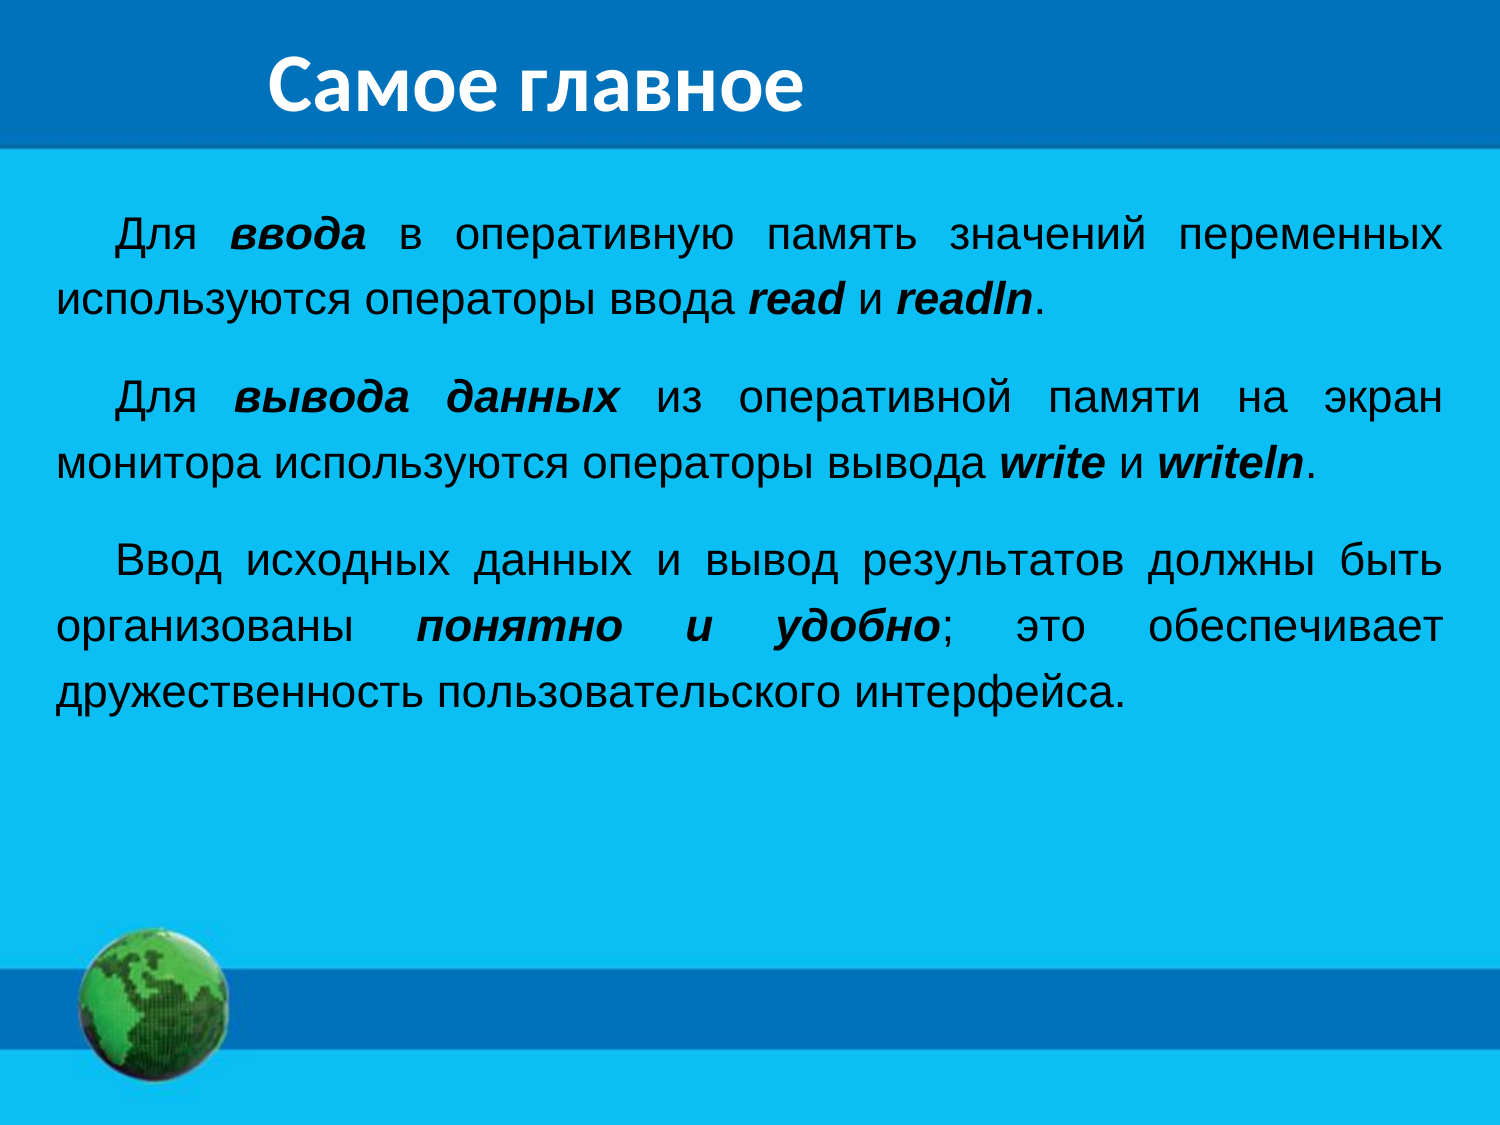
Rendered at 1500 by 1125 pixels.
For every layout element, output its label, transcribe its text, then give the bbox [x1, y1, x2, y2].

picture [0, 926, 1500, 1086]
text_box Самое главное [253, 31, 1437, 126]
picture [0, 0, 1500, 146]
text_box Для ввода в оперативную память значений переменных используются операторы ввода read и readln. Для вывода данных из оперативной памяти на экран монитора используются операторы вывода write и writeln. Ввод исходных данных и вывод результатов должны быть организованы понятно и удобно; это обеспечивает дружественность пользовательского интерфейса. [41, 184, 1459, 725]
